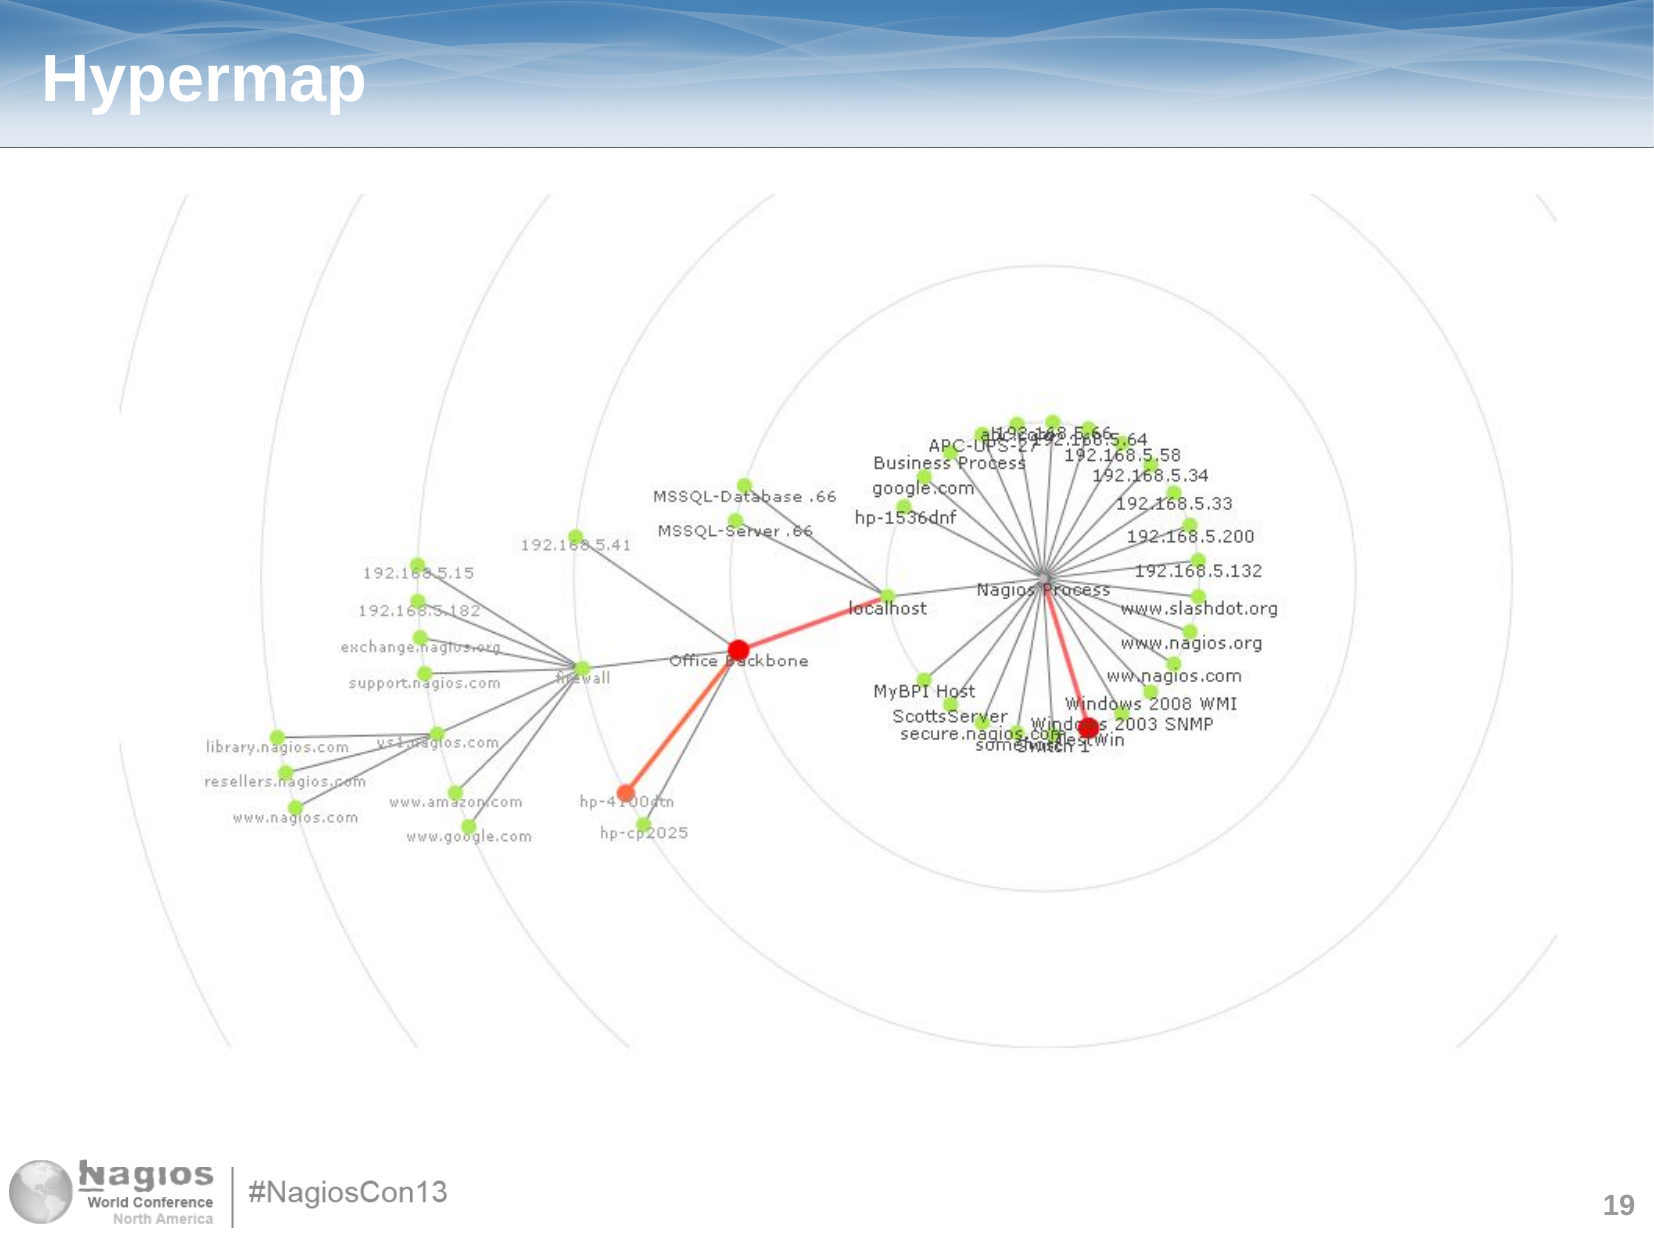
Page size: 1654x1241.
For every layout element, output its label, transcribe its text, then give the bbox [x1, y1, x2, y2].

picture [9, 194, 1557, 1228]
title Hypermap [41, 29, 1248, 127]
picture [0, 0, 1654, 147]
